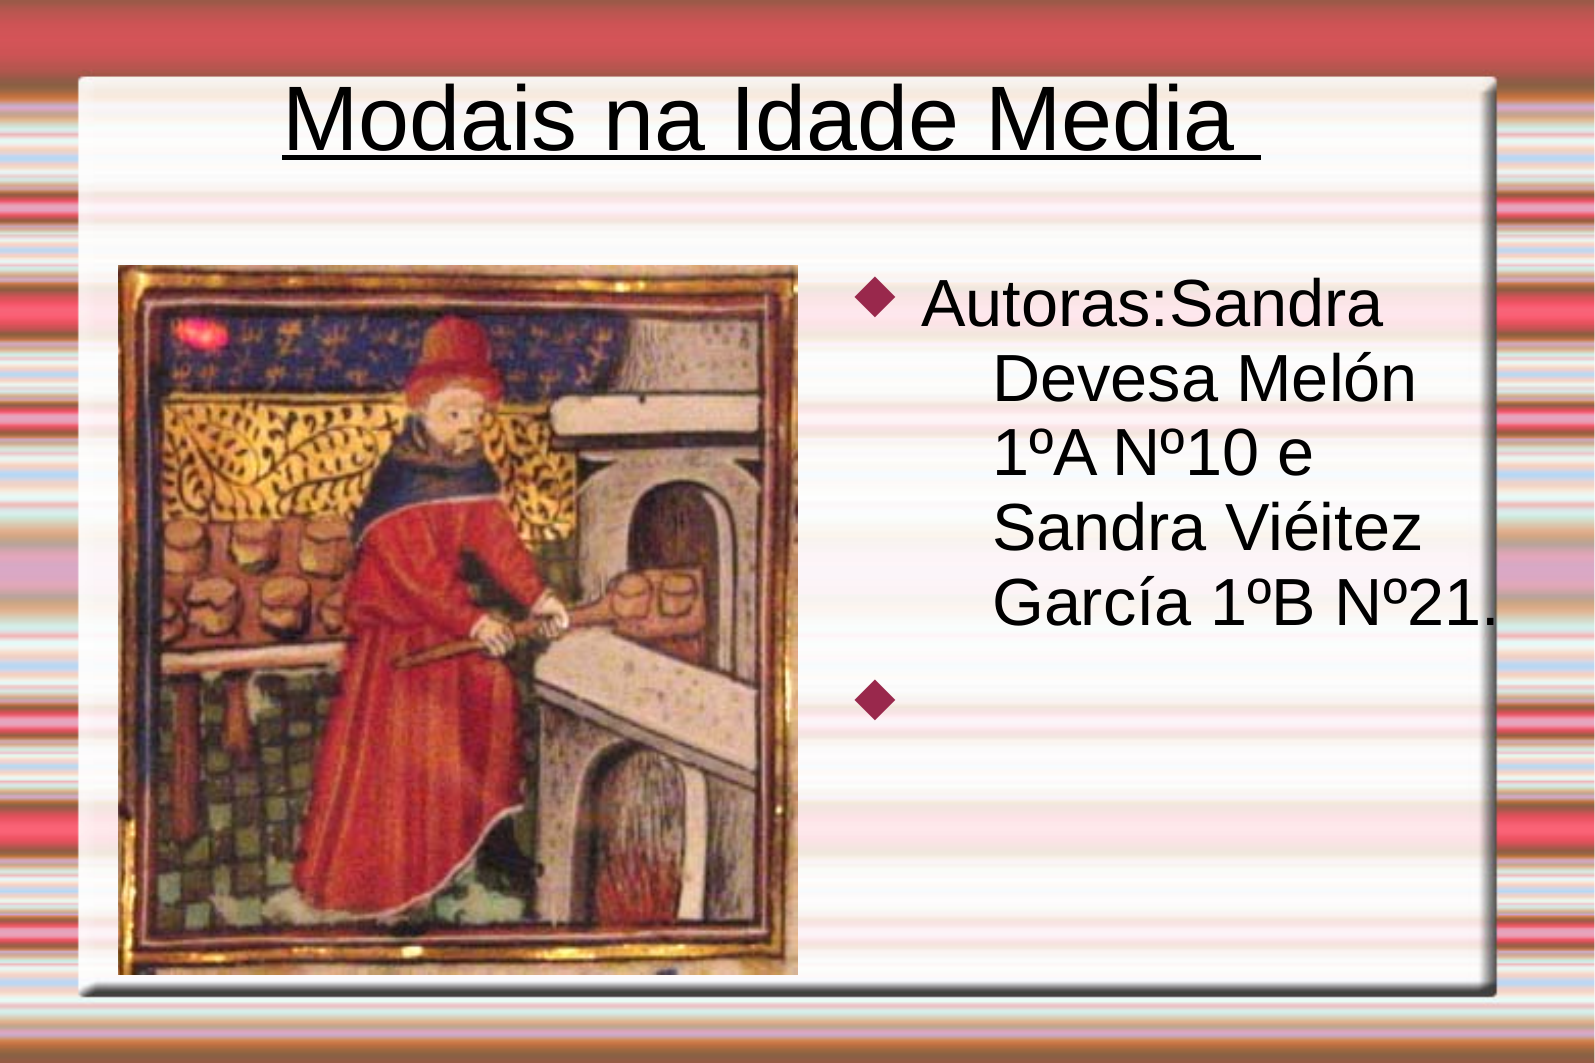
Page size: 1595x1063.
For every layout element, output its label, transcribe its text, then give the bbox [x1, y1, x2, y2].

title Modais na Idade Media [118, 29, 1477, 208]
list Autoras:Sandra Devesa Melón 1ºA Nº10 e Sandra Viéitez García 1ºB Nº21. [826, 265, 1506, 961]
picture [0, 0, 1595, 1063]
